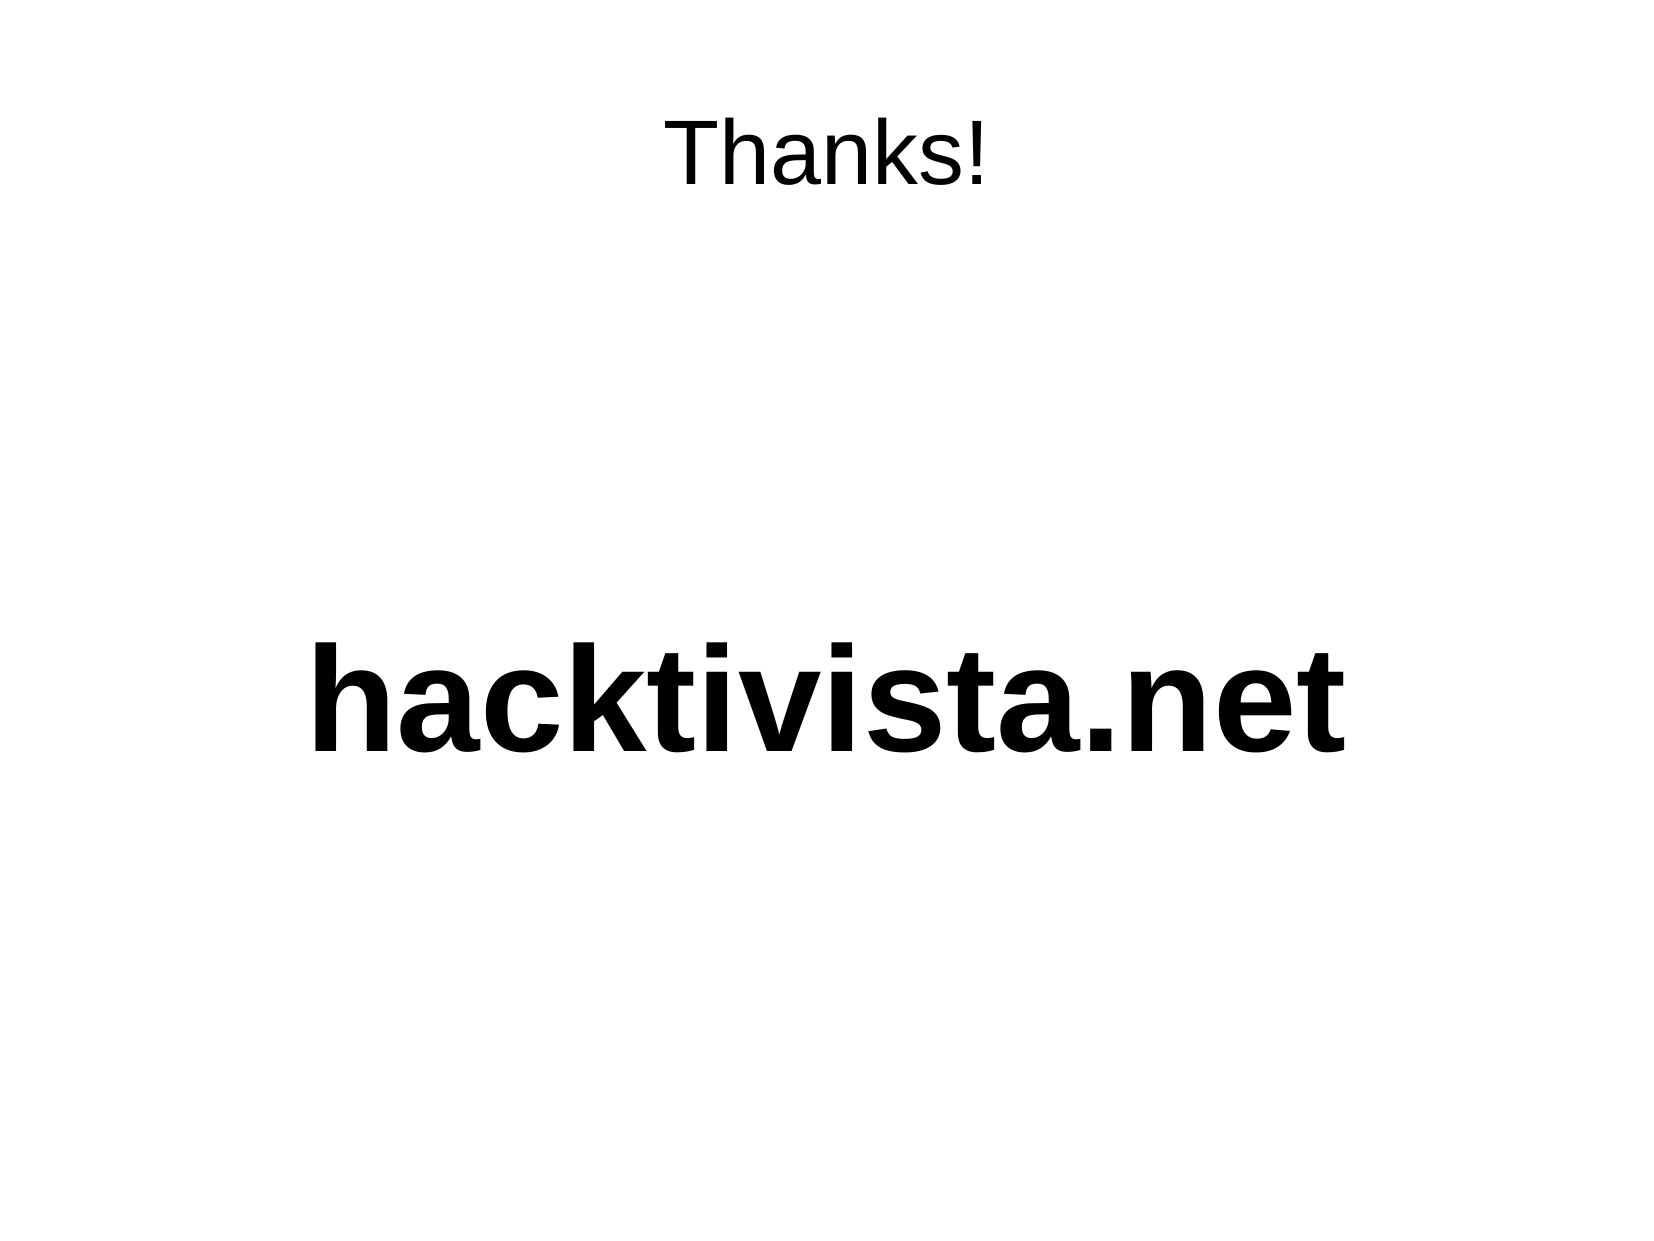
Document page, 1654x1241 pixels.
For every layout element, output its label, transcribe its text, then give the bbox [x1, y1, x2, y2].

title Thanks! [82, 49, 1571, 257]
subtitle hacktivista.net [82, 290, 1571, 1109]
